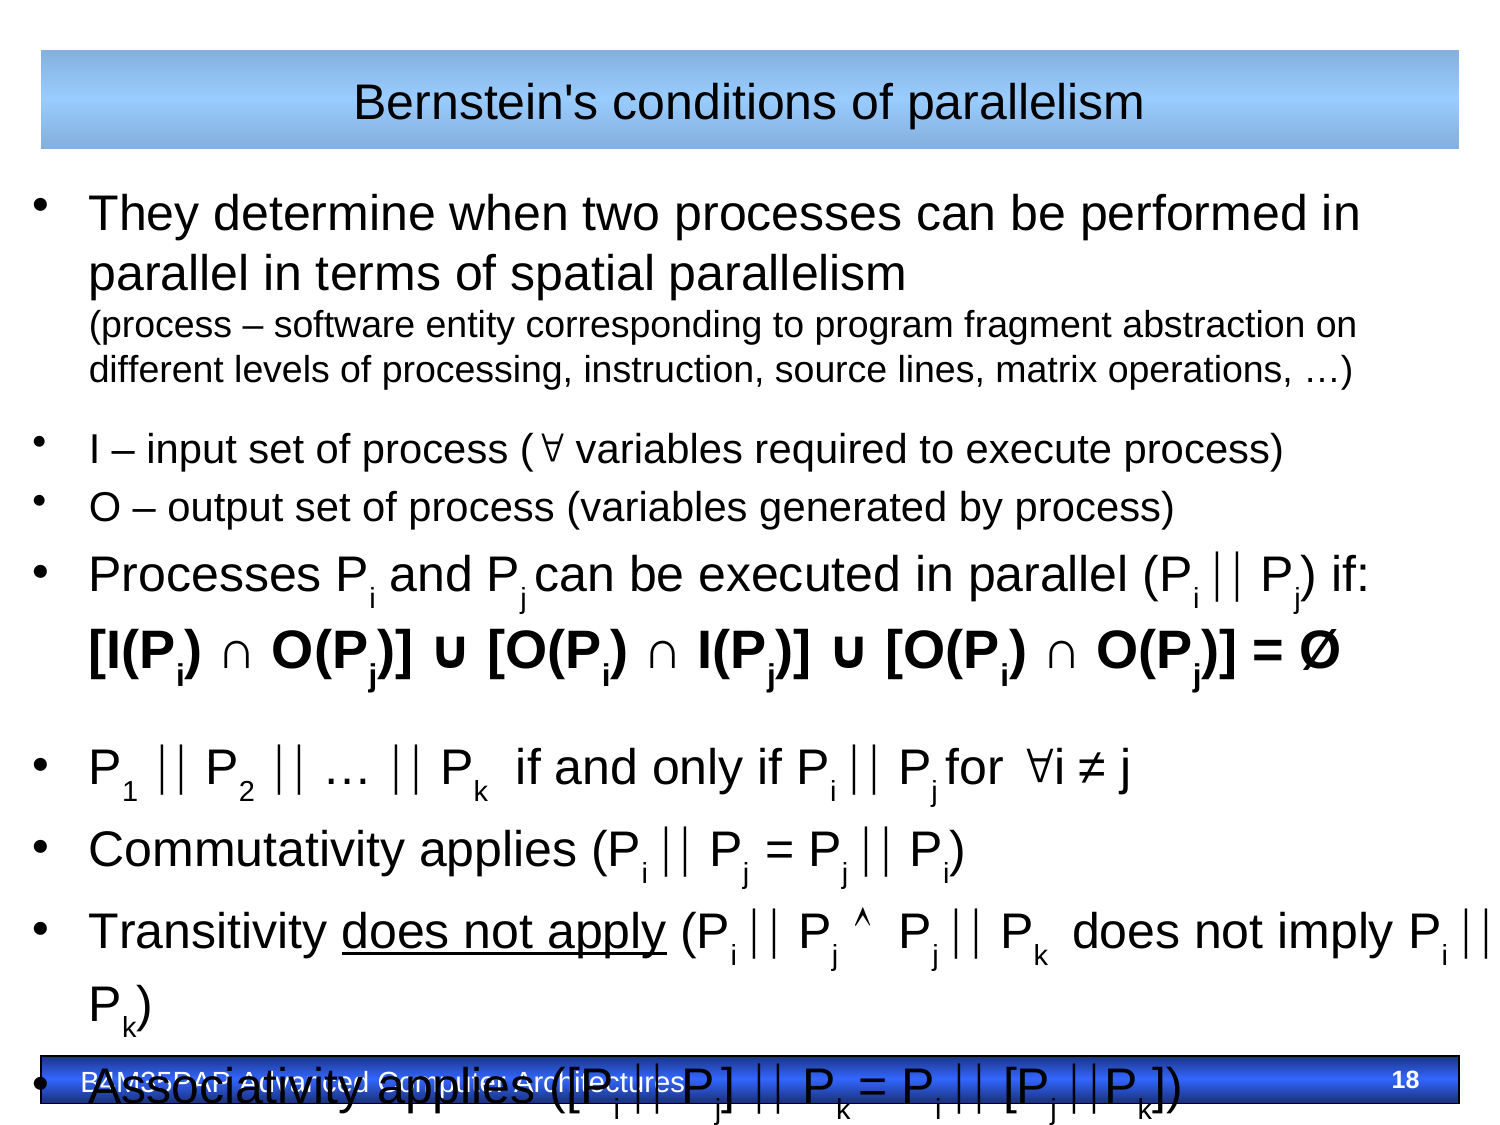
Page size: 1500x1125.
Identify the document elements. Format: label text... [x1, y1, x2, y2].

list They determine when two processes can be performed in parallel in terms of spatial parallelism (process – software entity corresponding to program fragment abstraction on different levels of processing, instruction, source lines, matrix operations, …) I – input set of process ( variables required to execute process) O – output set of process (variables generated by process) Processes Pi and Pj can be executed in parallel (Pi  Pj) if: [I(Pi) ∩ O(Pj)] ∪ [O(Pi) ∩ I(Pj)] ∪ [O(Pi) ∩ O(Pj)] = Ø P1  P2  …  Pk if and only if Pi  Pj for i ≠ j Commutativity applies (Pi  Pj = Pj  Pi) Transitivity does not apply (Pi  Pj  Pj  Pk does not imply Pi  Pk) Associativity applies ([Pi  Pj]  Pk = Pi  [Pj Pk]) [17, 172, 1500, 1000]
title Bernstein's conditions of parallelism [41, 50, 1459, 149]
